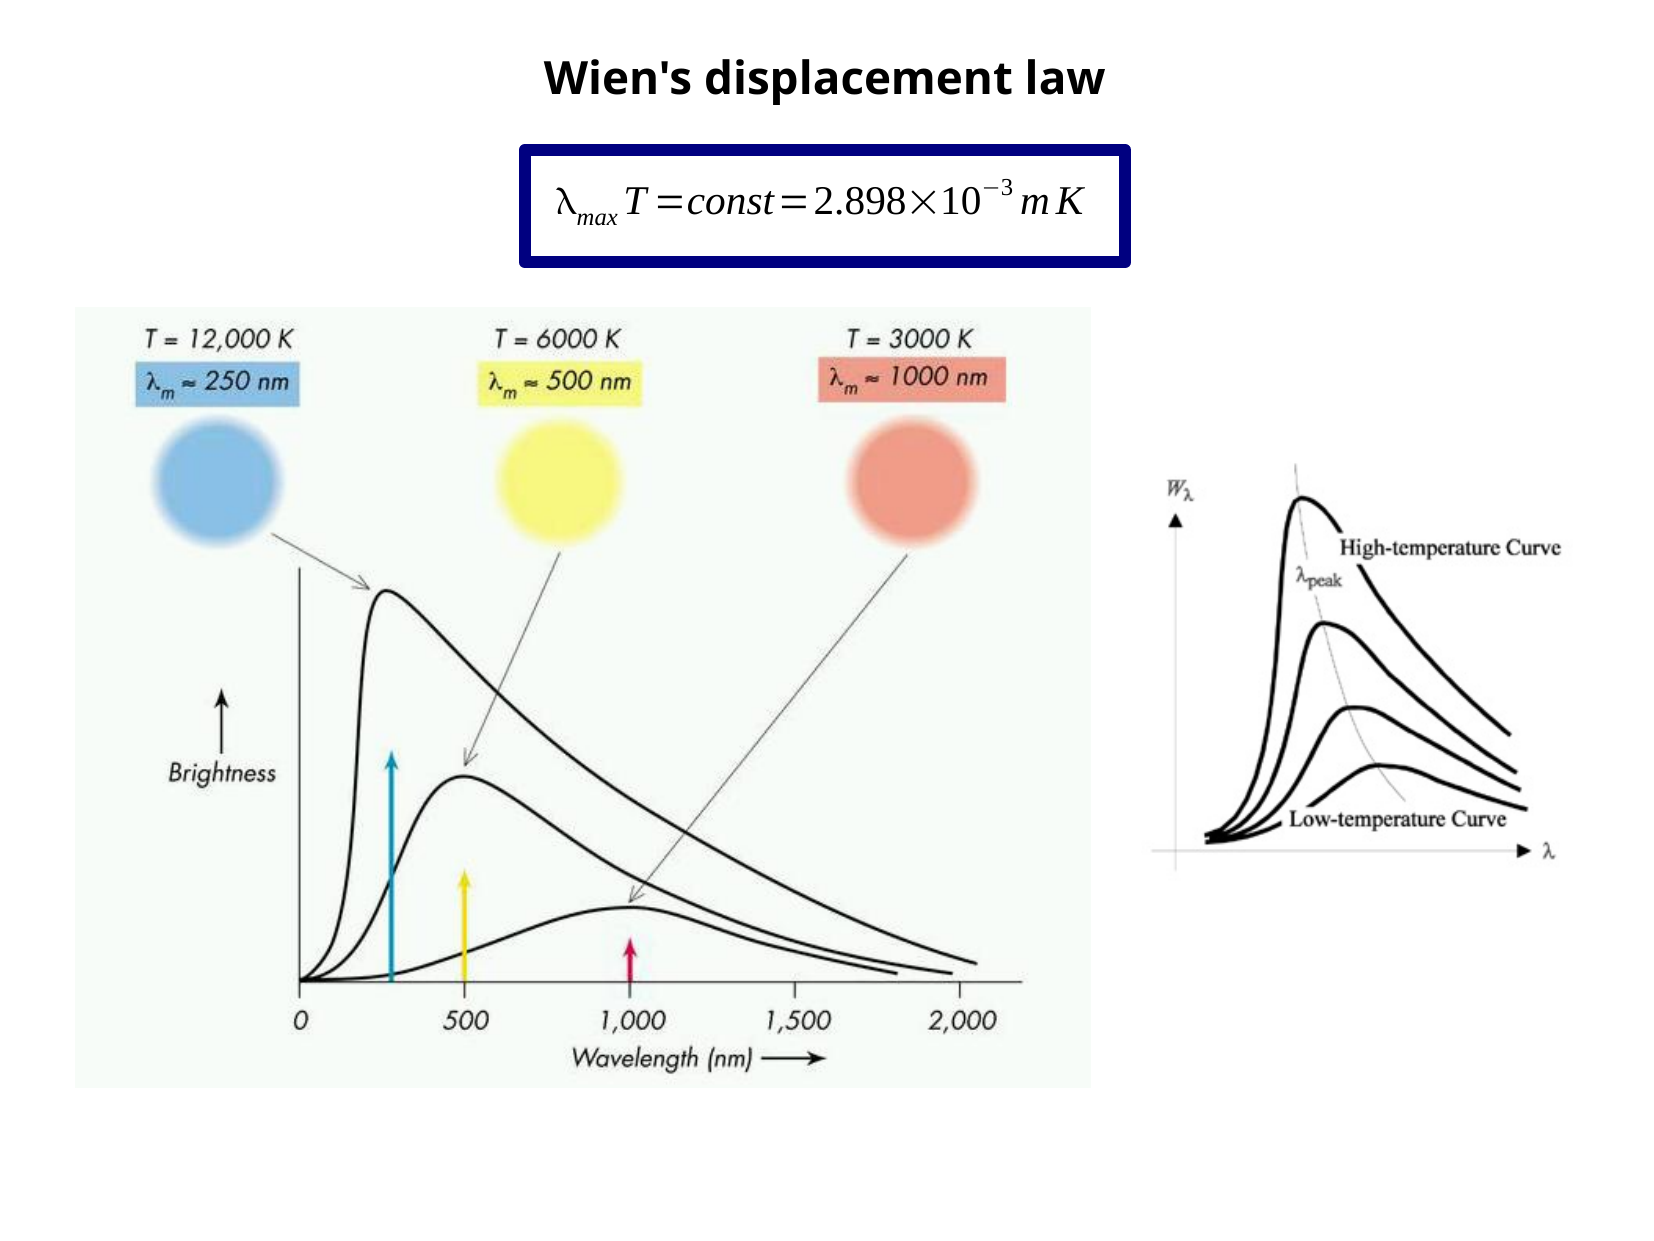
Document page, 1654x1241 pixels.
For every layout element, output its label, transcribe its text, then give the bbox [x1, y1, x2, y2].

chart [543, 173, 1094, 231]
picture [1141, 449, 1576, 884]
picture [75, 307, 1091, 1088]
text_box Wien's displacement law [187, 37, 1463, 117]
text_box [525, 149, 1126, 263]
